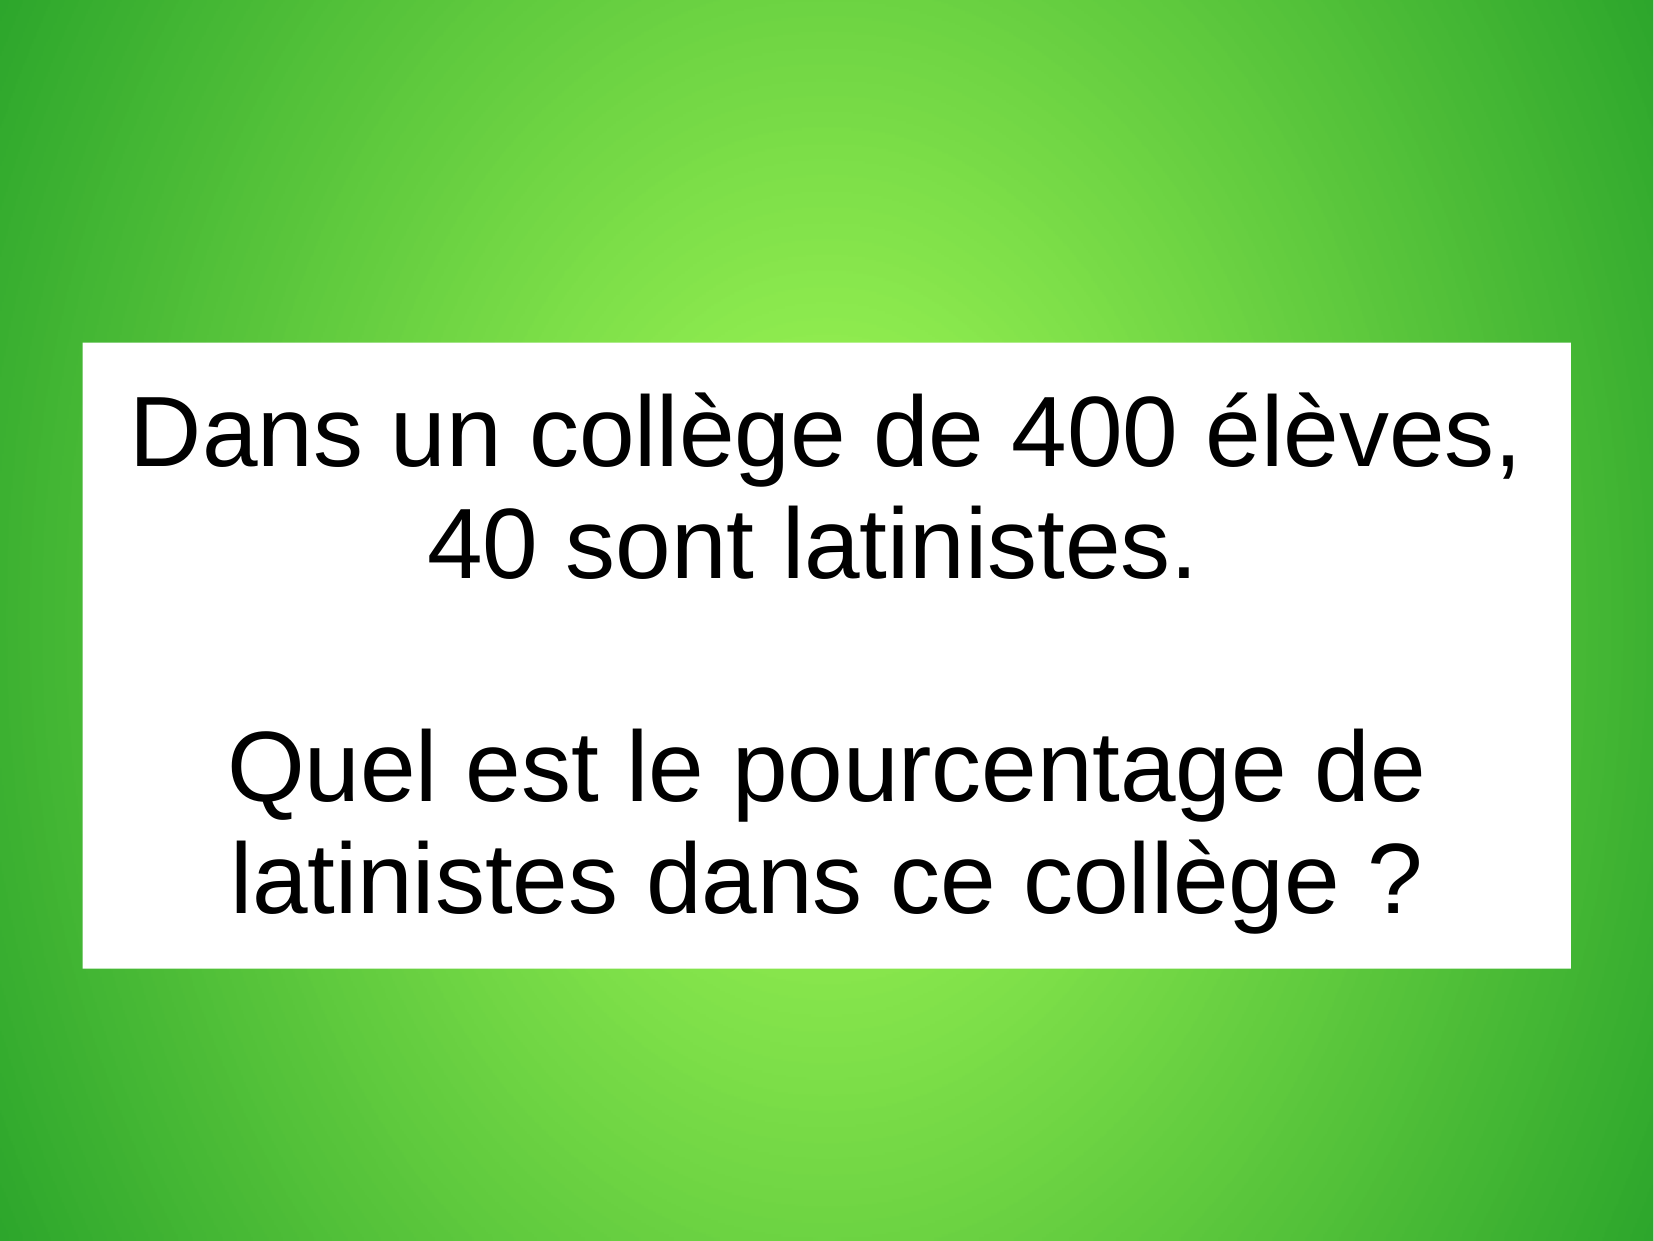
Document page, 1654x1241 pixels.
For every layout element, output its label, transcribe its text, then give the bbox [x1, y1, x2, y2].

subtitle Dans un collège de 400 élèves, 40 sont latinistes. Quel est le pourcentage de latinistes dans ce collège ? [82, 342, 1571, 969]
picture [0, 0, 1654, 1241]
